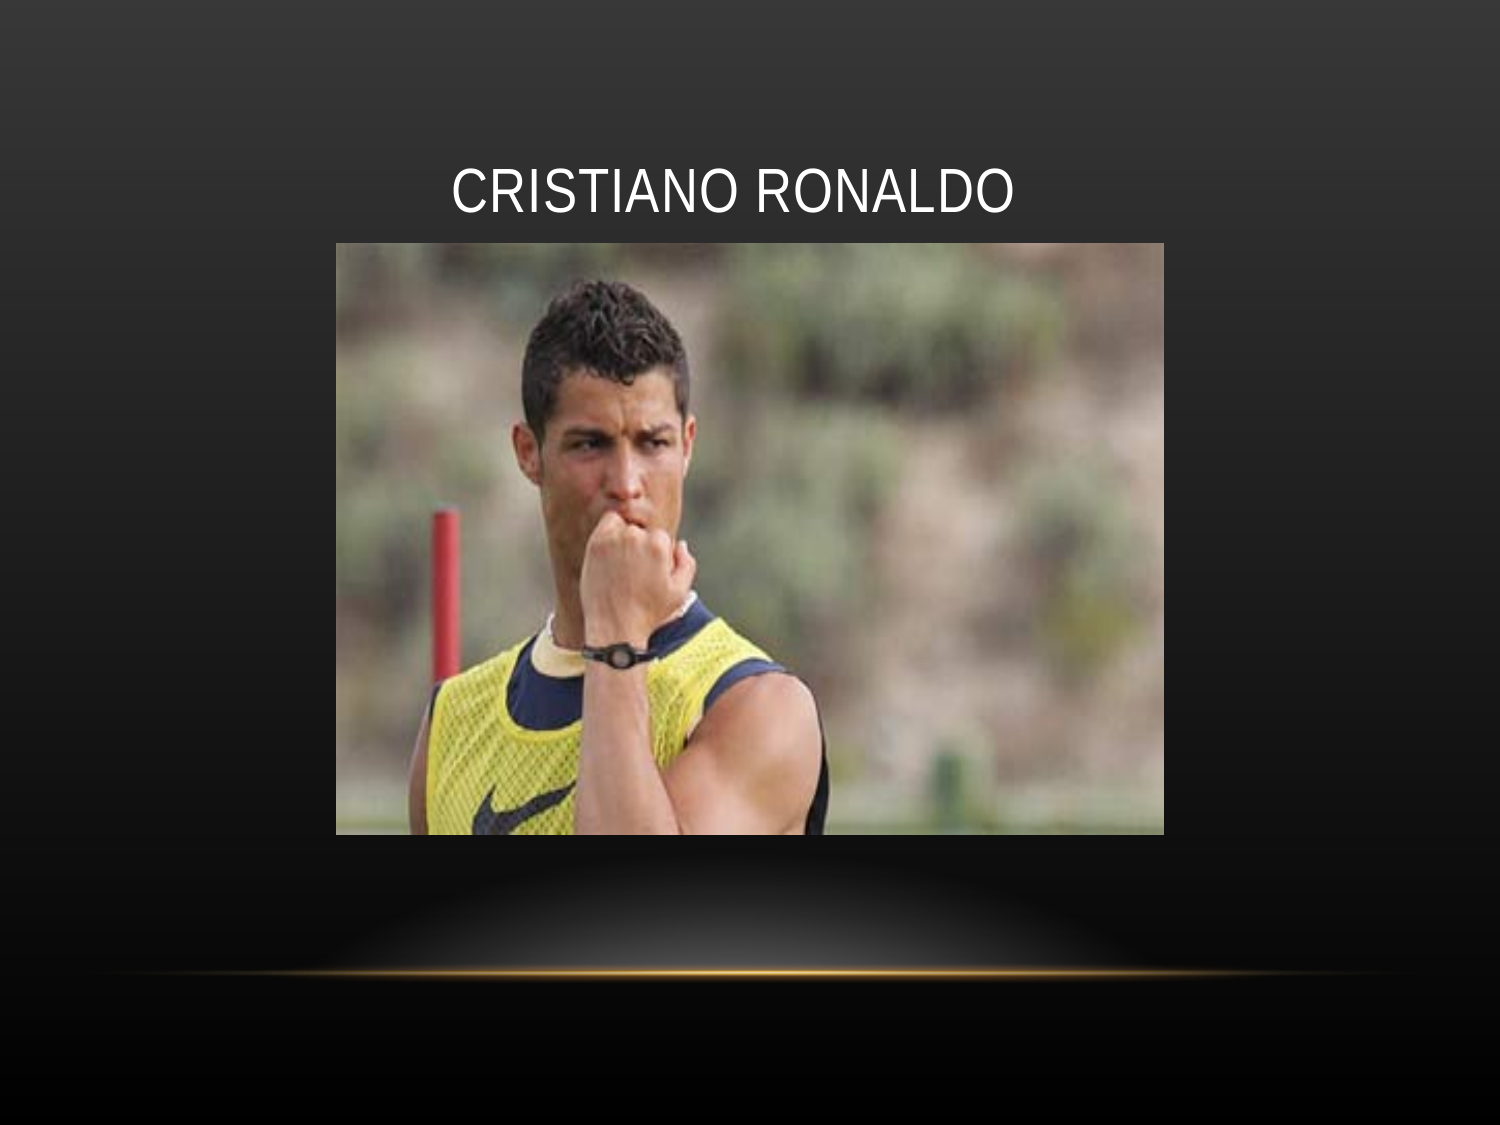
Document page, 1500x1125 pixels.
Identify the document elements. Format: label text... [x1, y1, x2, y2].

title Cristiano Ronaldo [99, 45, 1400, 233]
picture [336, 243, 1164, 835]
